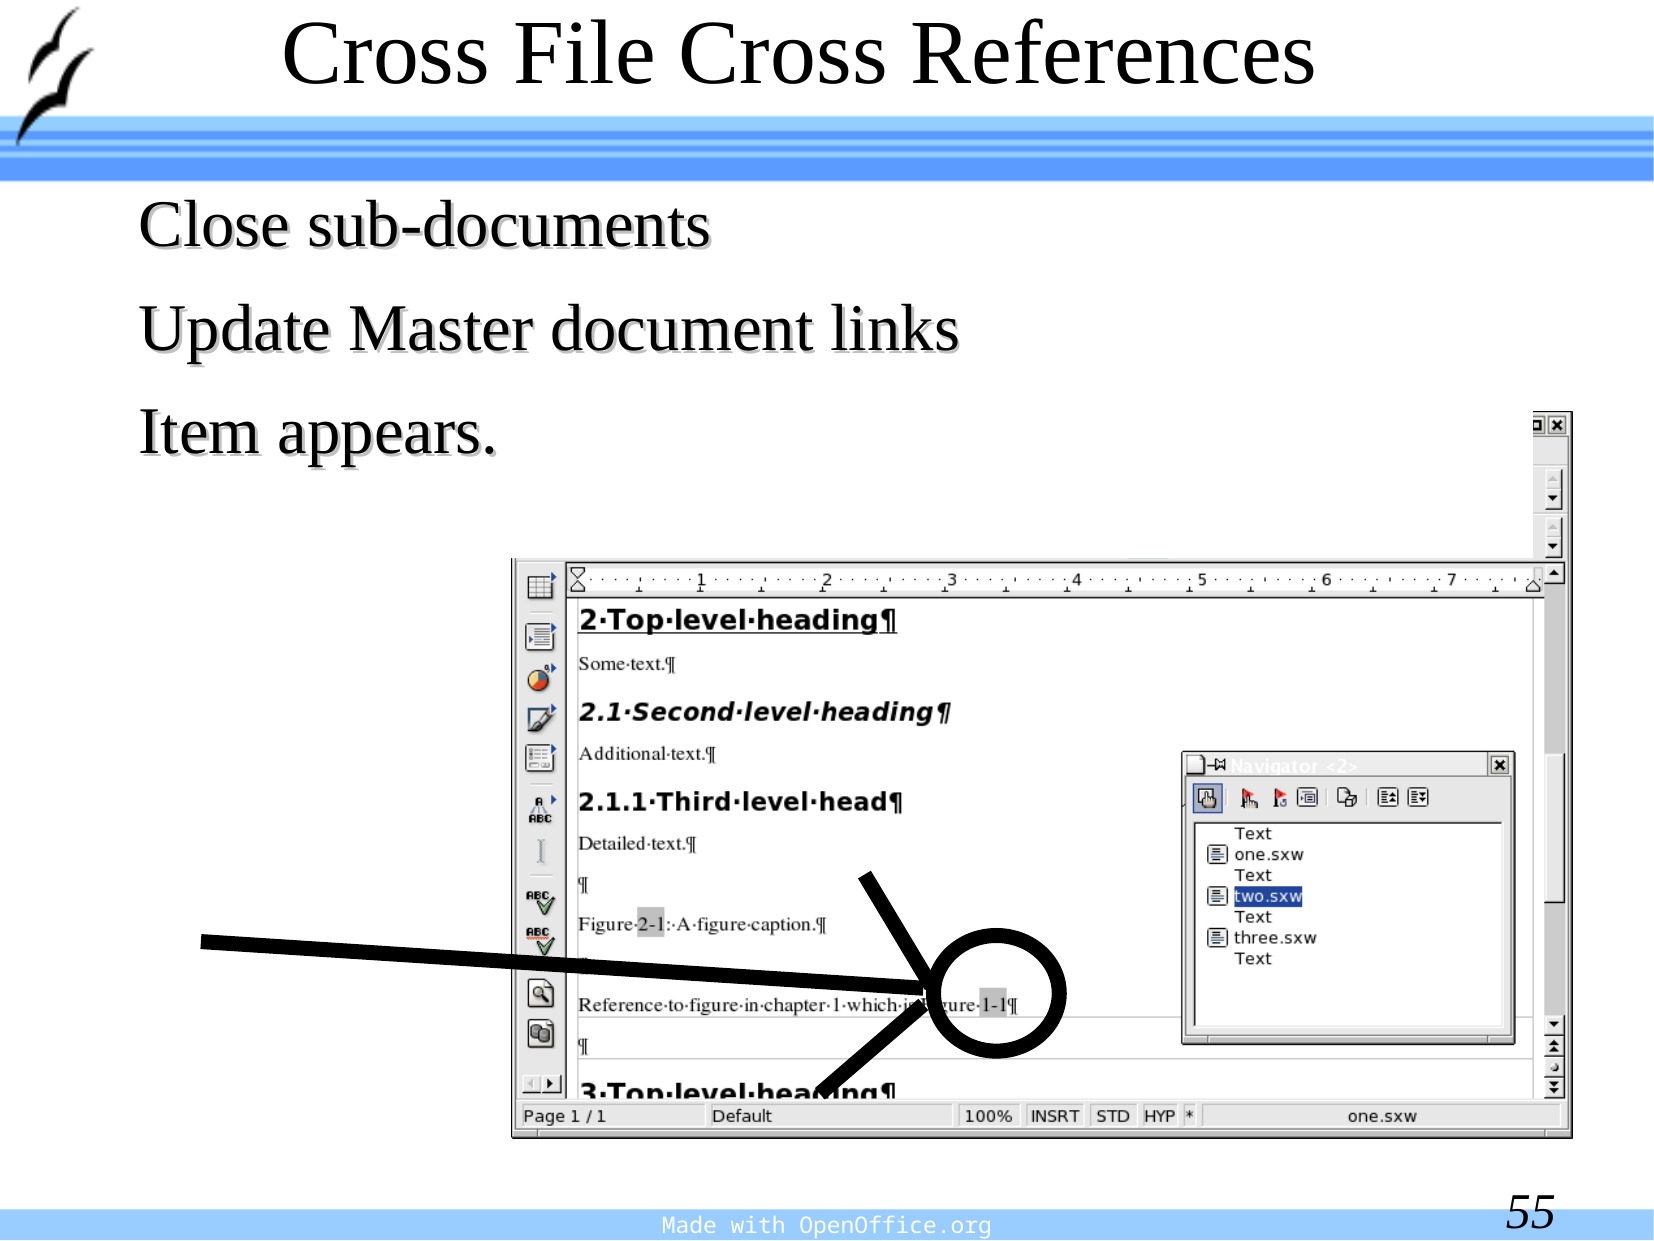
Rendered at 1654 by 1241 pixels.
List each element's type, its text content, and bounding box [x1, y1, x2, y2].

picture [942, 944, 1051, 1043]
picture [0, 0, 1654, 188]
list Close sub-documents Update Master document links Item appears. [120, 187, 1533, 559]
picture [511, 411, 1573, 1139]
title Cross File Cross References [94, 0, 1507, 117]
